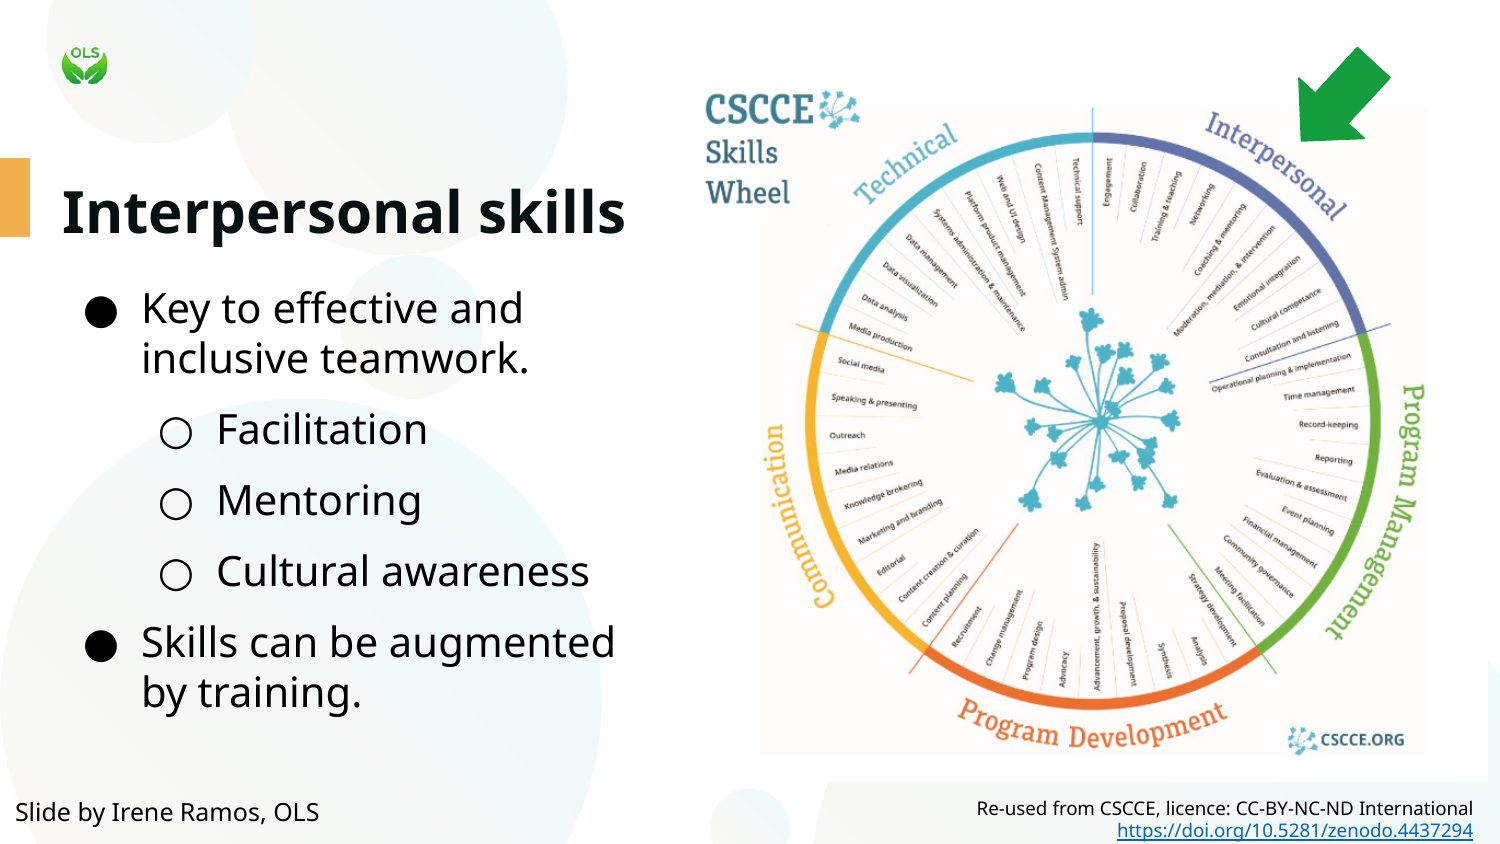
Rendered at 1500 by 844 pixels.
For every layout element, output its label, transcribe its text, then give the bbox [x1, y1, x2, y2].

text_box Re-used from CSCCE, licence: CC-BY-NC-ND International https://doi.org/10.5281/zenodo.4437294 [674, 781, 1488, 844]
text_box [1298, 47, 1391, 141]
text_box Slide by Irene Ramos, OLS [0, 781, 372, 842]
list Key to effective and inclusive teamwork. Facilitation Mentoring Cultural awareness Skills can be augmented by training. [51, 267, 664, 815]
text_box Interpersonal skills [62, 160, 696, 239]
picture [0, 0, 1500, 844]
